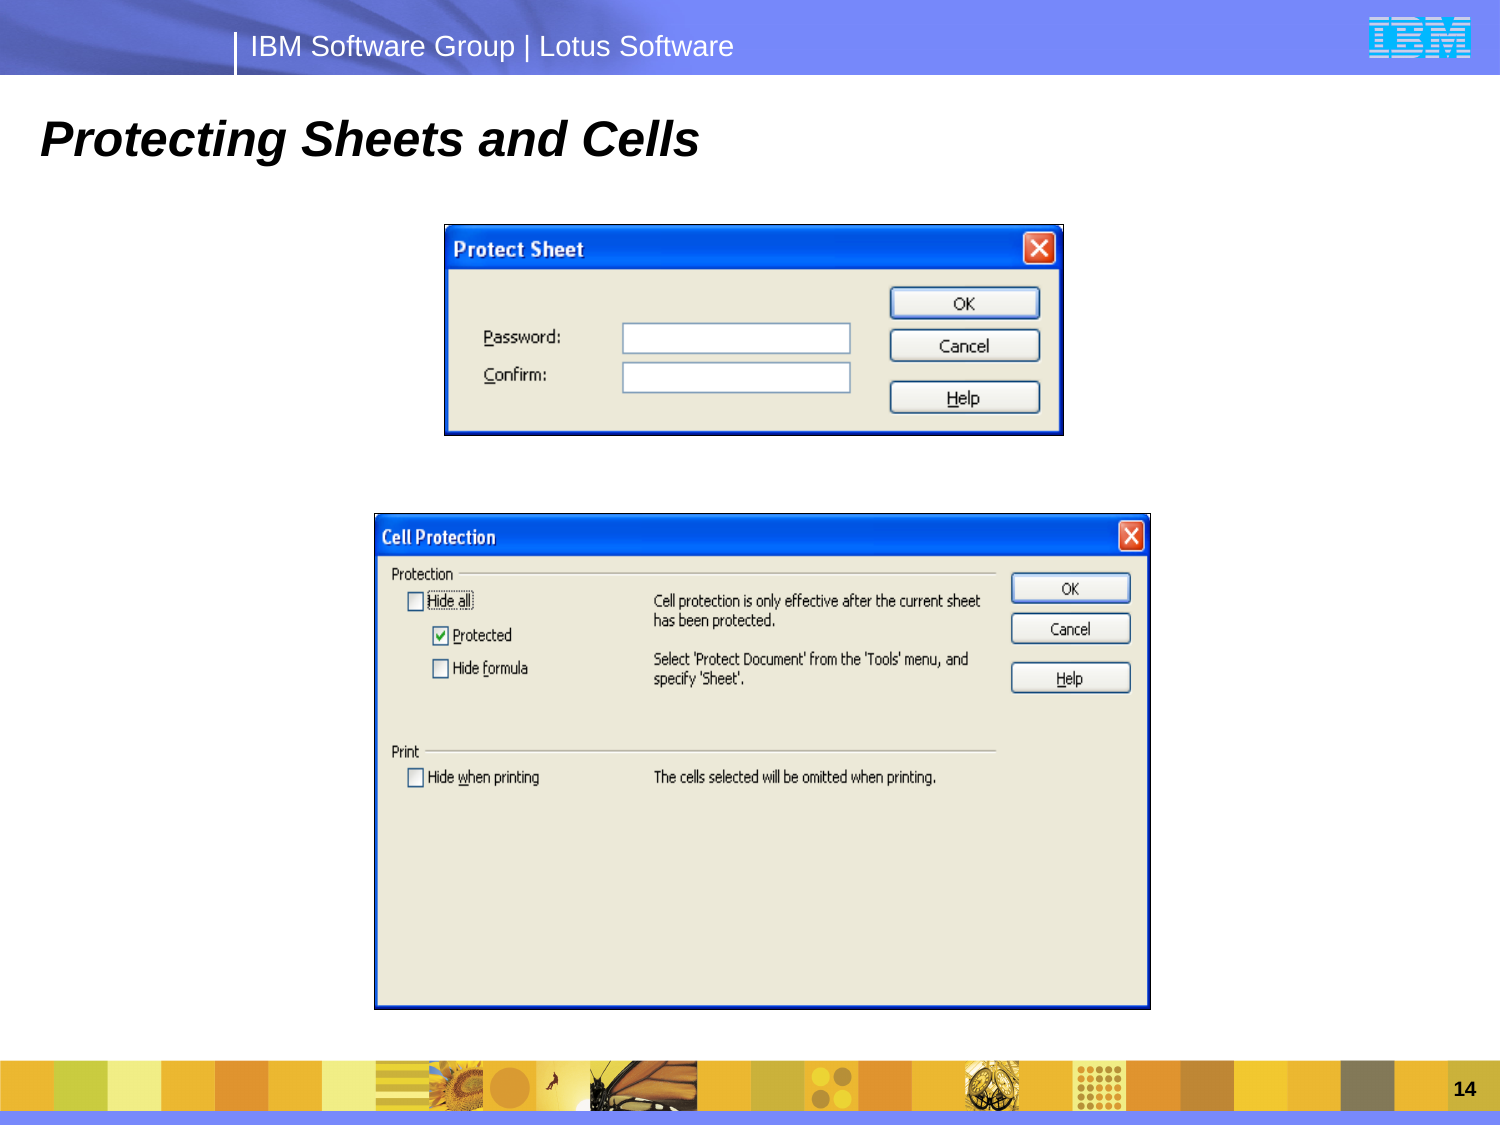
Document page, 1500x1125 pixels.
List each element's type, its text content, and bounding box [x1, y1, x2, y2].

picture [444, 224, 1064, 436]
picture [374, 513, 1151, 1010]
title Protecting Sheets and Cells [25, 106, 1378, 189]
picture [0, 1060, 1500, 1111]
picture [0, 0, 1500, 75]
